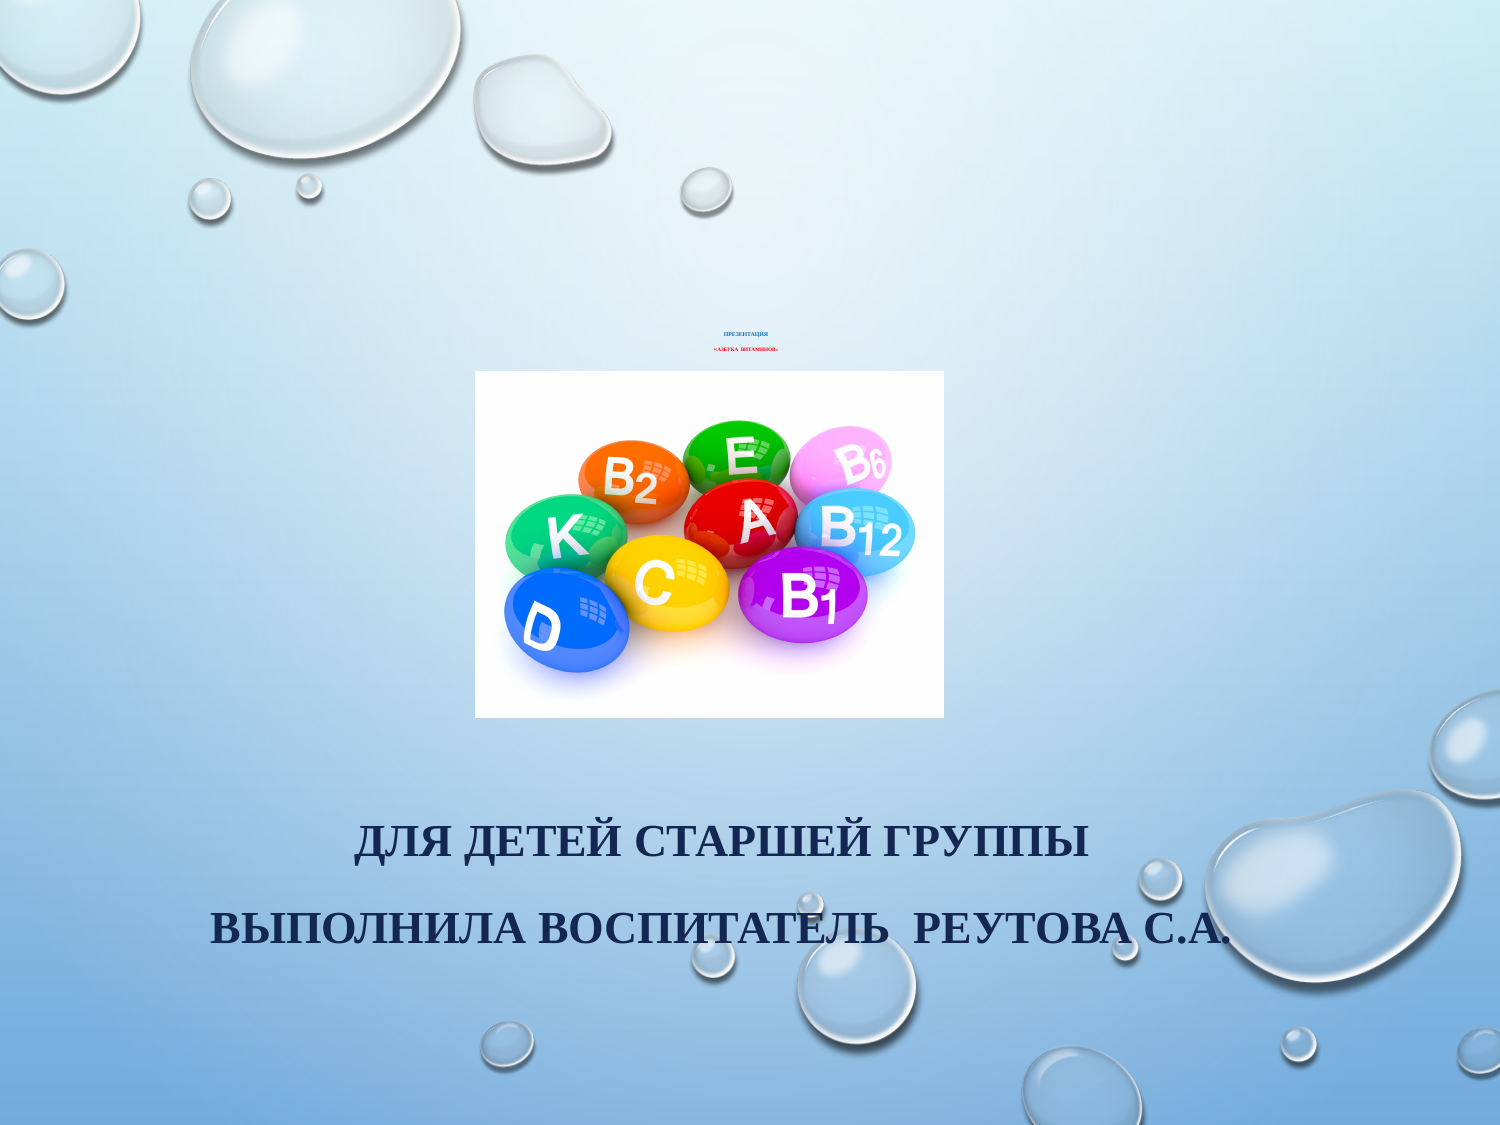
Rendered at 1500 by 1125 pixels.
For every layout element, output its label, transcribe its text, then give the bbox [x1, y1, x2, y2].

subtitle Для детей старшей группы ВЫПОЛНИЛА ВОСПИТАТЕЛЬ РеУТОВА С.А. [117, 792, 1327, 1007]
picture [475, 371, 944, 718]
title презентация «АЗБУКА ВИТАМИНОВ» [150, 217, 1343, 361]
